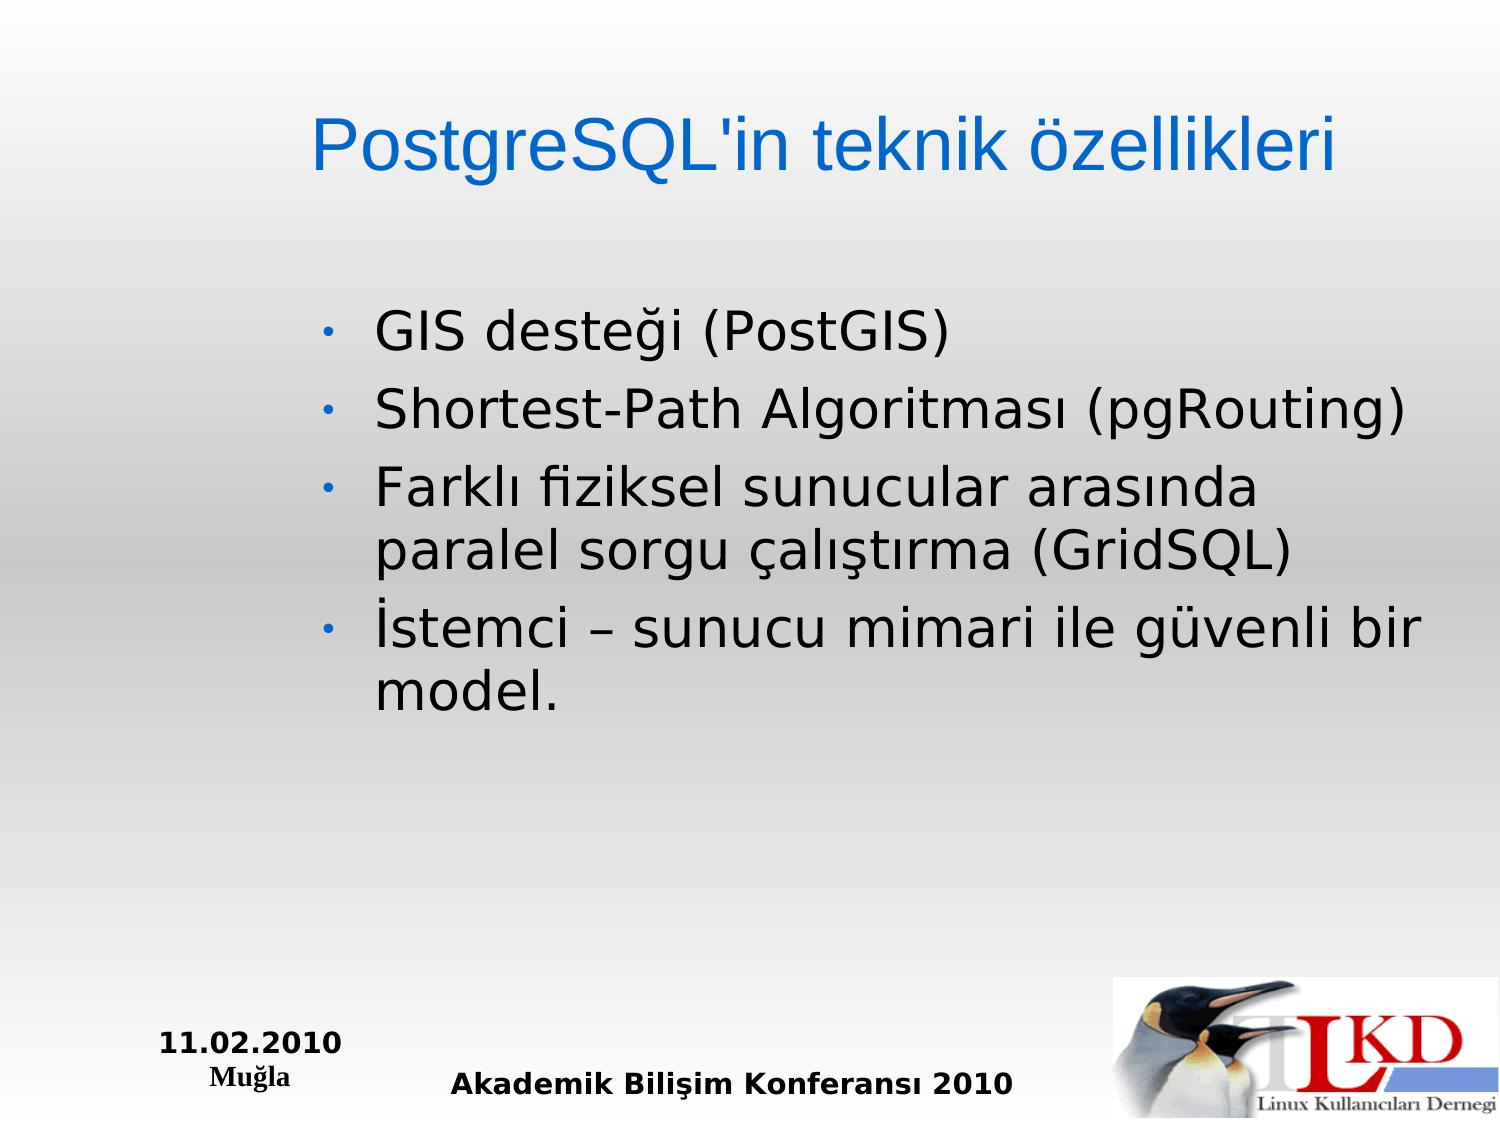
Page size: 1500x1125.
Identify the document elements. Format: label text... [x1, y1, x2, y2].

title PostgreSQL'in teknik özellikleri [224, 49, 1425, 238]
list GIS desteği (PostGIS) Shortest-Path Algoritması (pgRouting) Farklı fiziksel sunucular arasında paralel sorgu çalıştırma (GridSQL) İstemci – sunucu mimari ile güvenli bir model. [224, 299, 1425, 975]
picture [1113, 977, 1499, 1118]
